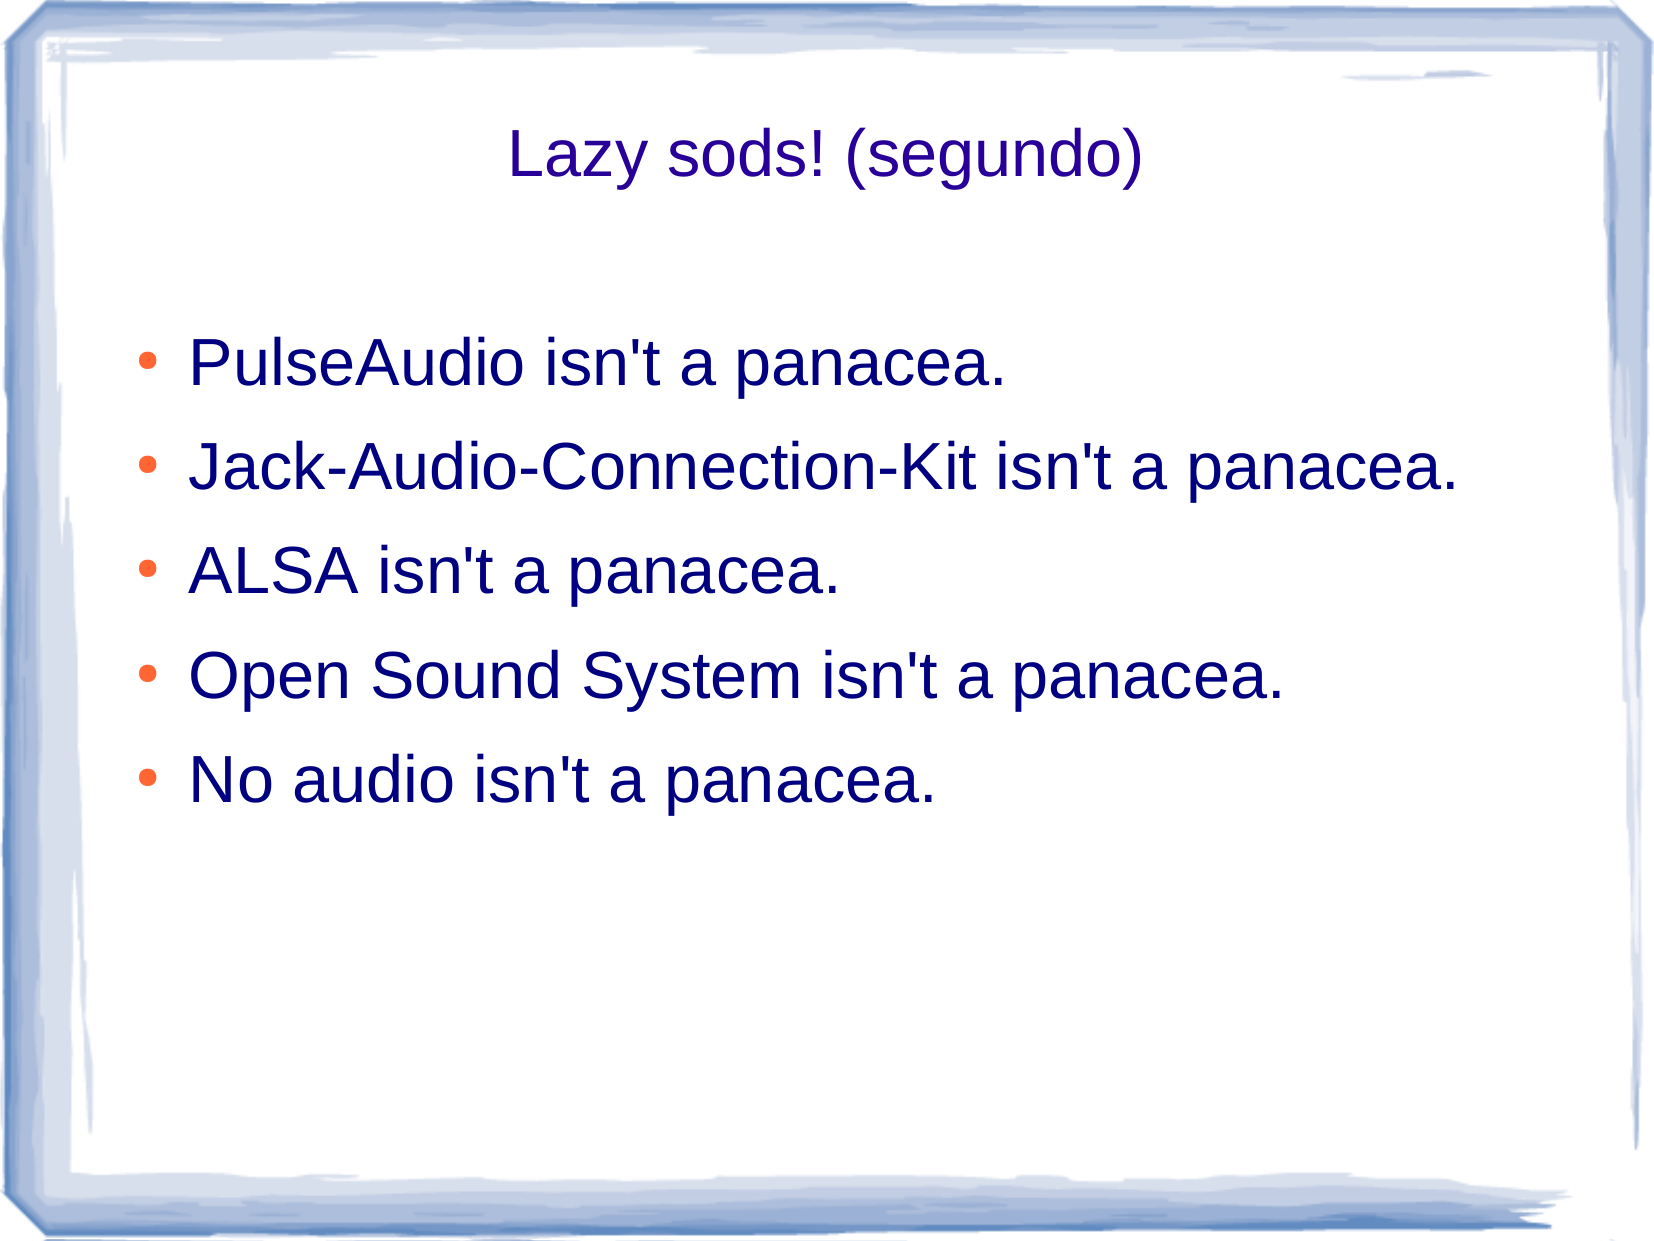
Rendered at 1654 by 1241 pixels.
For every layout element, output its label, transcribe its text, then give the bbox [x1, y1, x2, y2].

list PulseAudio isn't a panacea. Jack-Audio-Connection-Kit isn't a panacea. ALSA isn't a panacea. Open Sound System isn't a panacea. No audio isn't a panacea. [118, 324, 1571, 1144]
picture [0, 0, 1654, 1241]
title Lazy sods! (segundo) [82, 49, 1571, 257]
